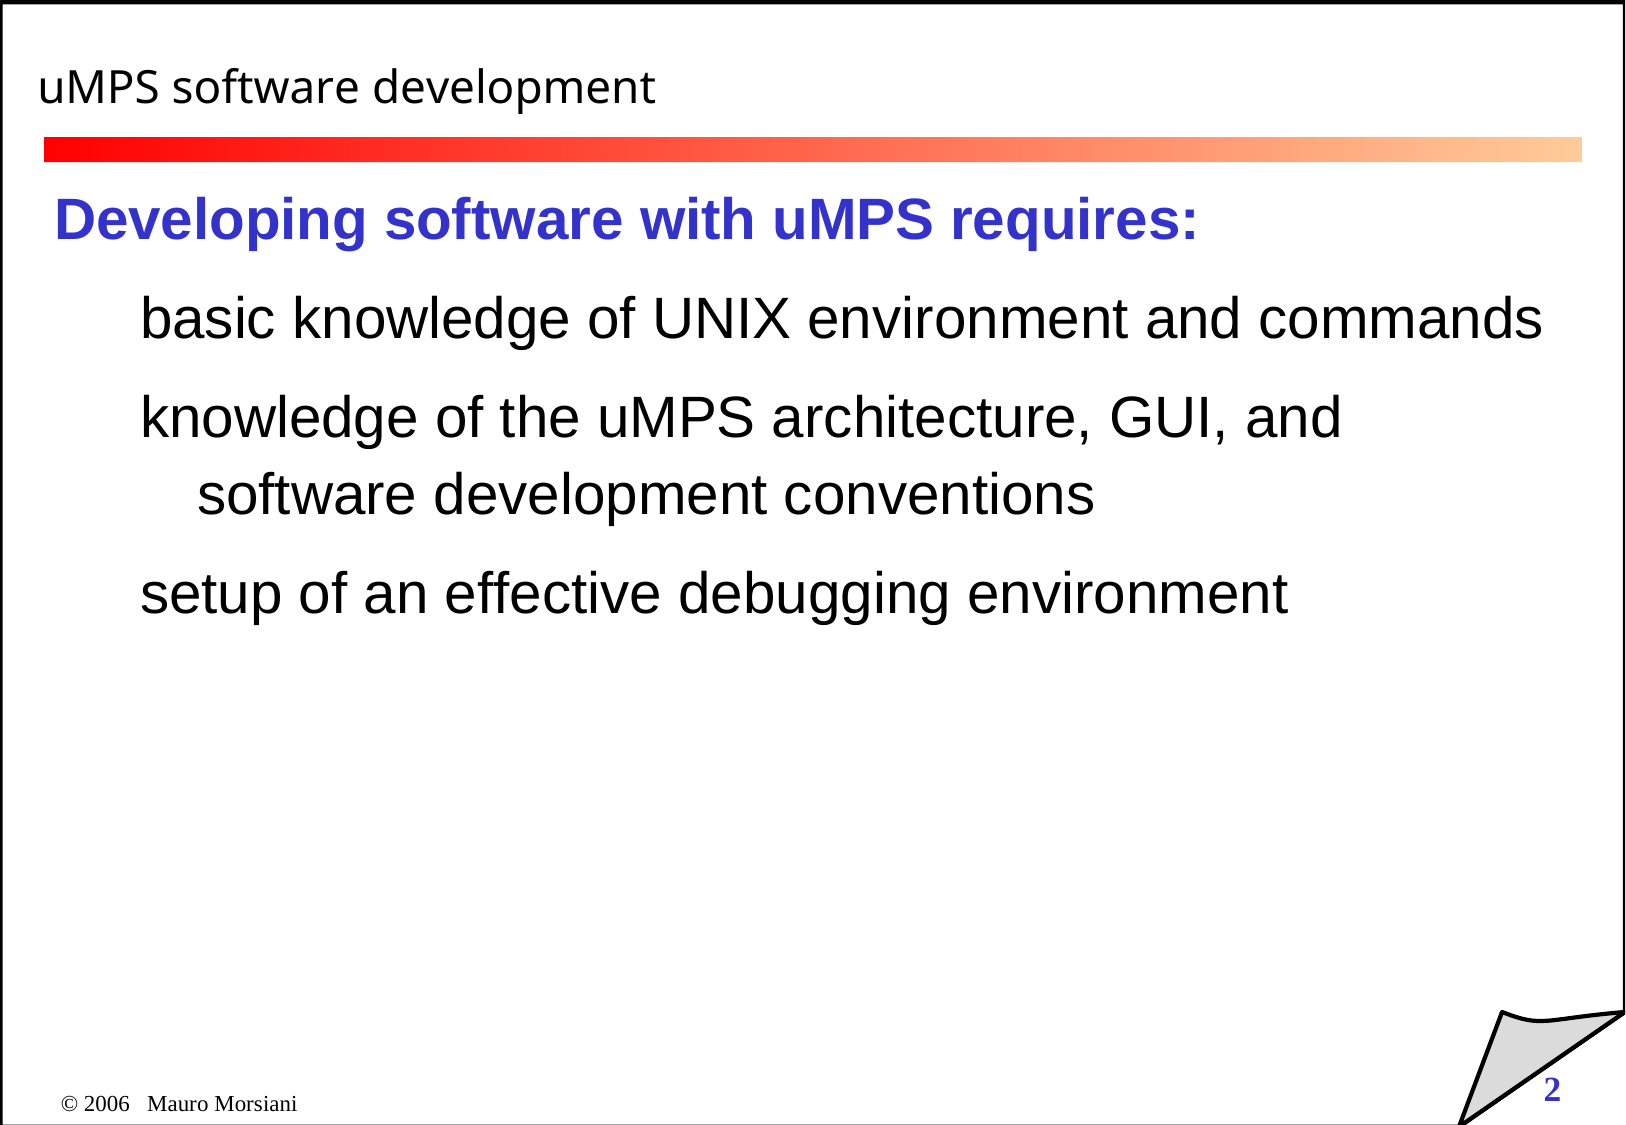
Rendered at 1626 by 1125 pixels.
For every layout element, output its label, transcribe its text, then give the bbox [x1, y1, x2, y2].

title uMPS software development [37, 44, 1588, 131]
list Developing software with uMPS requires: basic knowledge of UNIX environment and commands knowledge of the uMPS architecture, GUI, and software development conventions setup of an effective debugging environment [54, 187, 1571, 1124]
